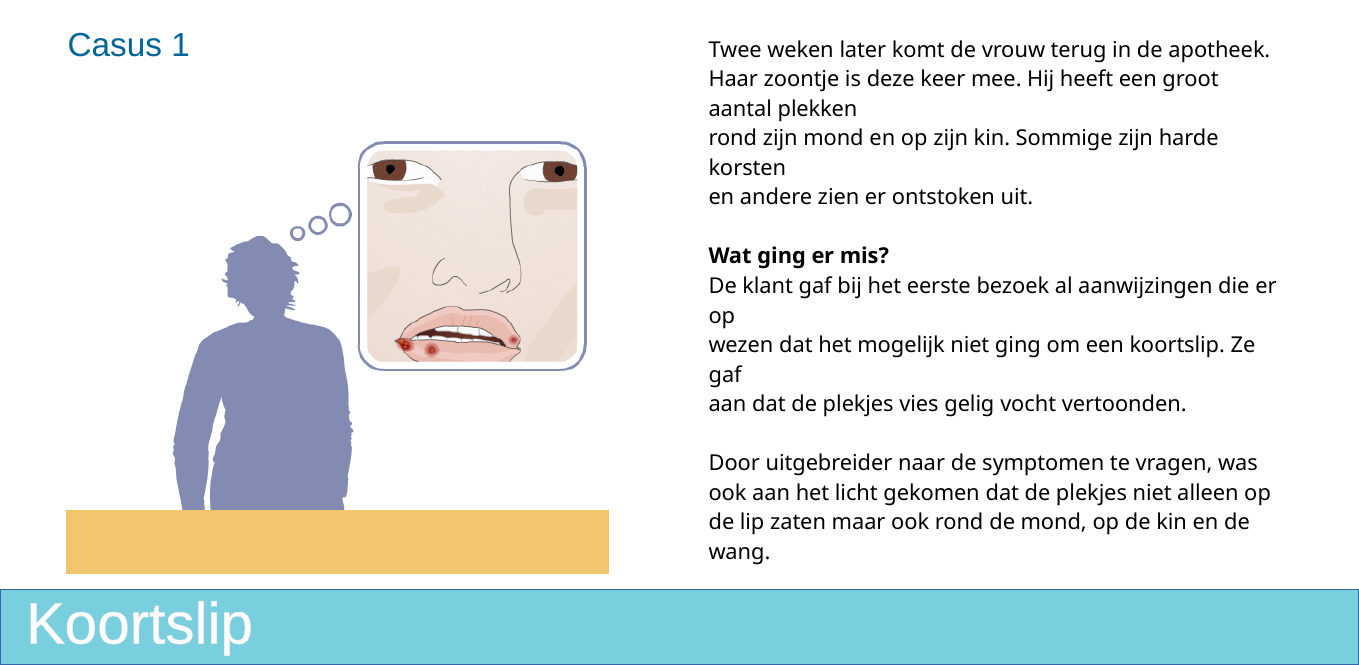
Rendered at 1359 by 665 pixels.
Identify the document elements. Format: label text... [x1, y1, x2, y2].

text_box [0, 589, 1359, 665]
title Casus 1 [67, 26, 1291, 100]
picture [66, 118, 609, 574]
text_box Twee weken later komt de vrouw terug in de apotheek. Haar zoontje is deze keer mee. Hij heeft een groot aantal plekken rond zijn mond en op zijn kin. Sommige zijn harde korsten en andere zien er ontstoken uit. Wat ging er mis? De klant gaf bij het eerste bezoek al aanwijzingen die er op wezen dat het mogelijk niet ging om een koortslip. Ze gaf aan dat de plekjes vies gelig vocht vertoonden. Door uitgebreider naar de symptomen te vragen, was ook aan het licht gekomen dat de plekjes niet alleen op de lip zaten maar ook rond de mond, op de kin en de wang. Bij een koortslip zitten de blaasjes meestal op de rand van de lip en zijn ze gevuld met helder vocht. [693, 26, 1302, 589]
title Koortslip [26, 590, 530, 665]
